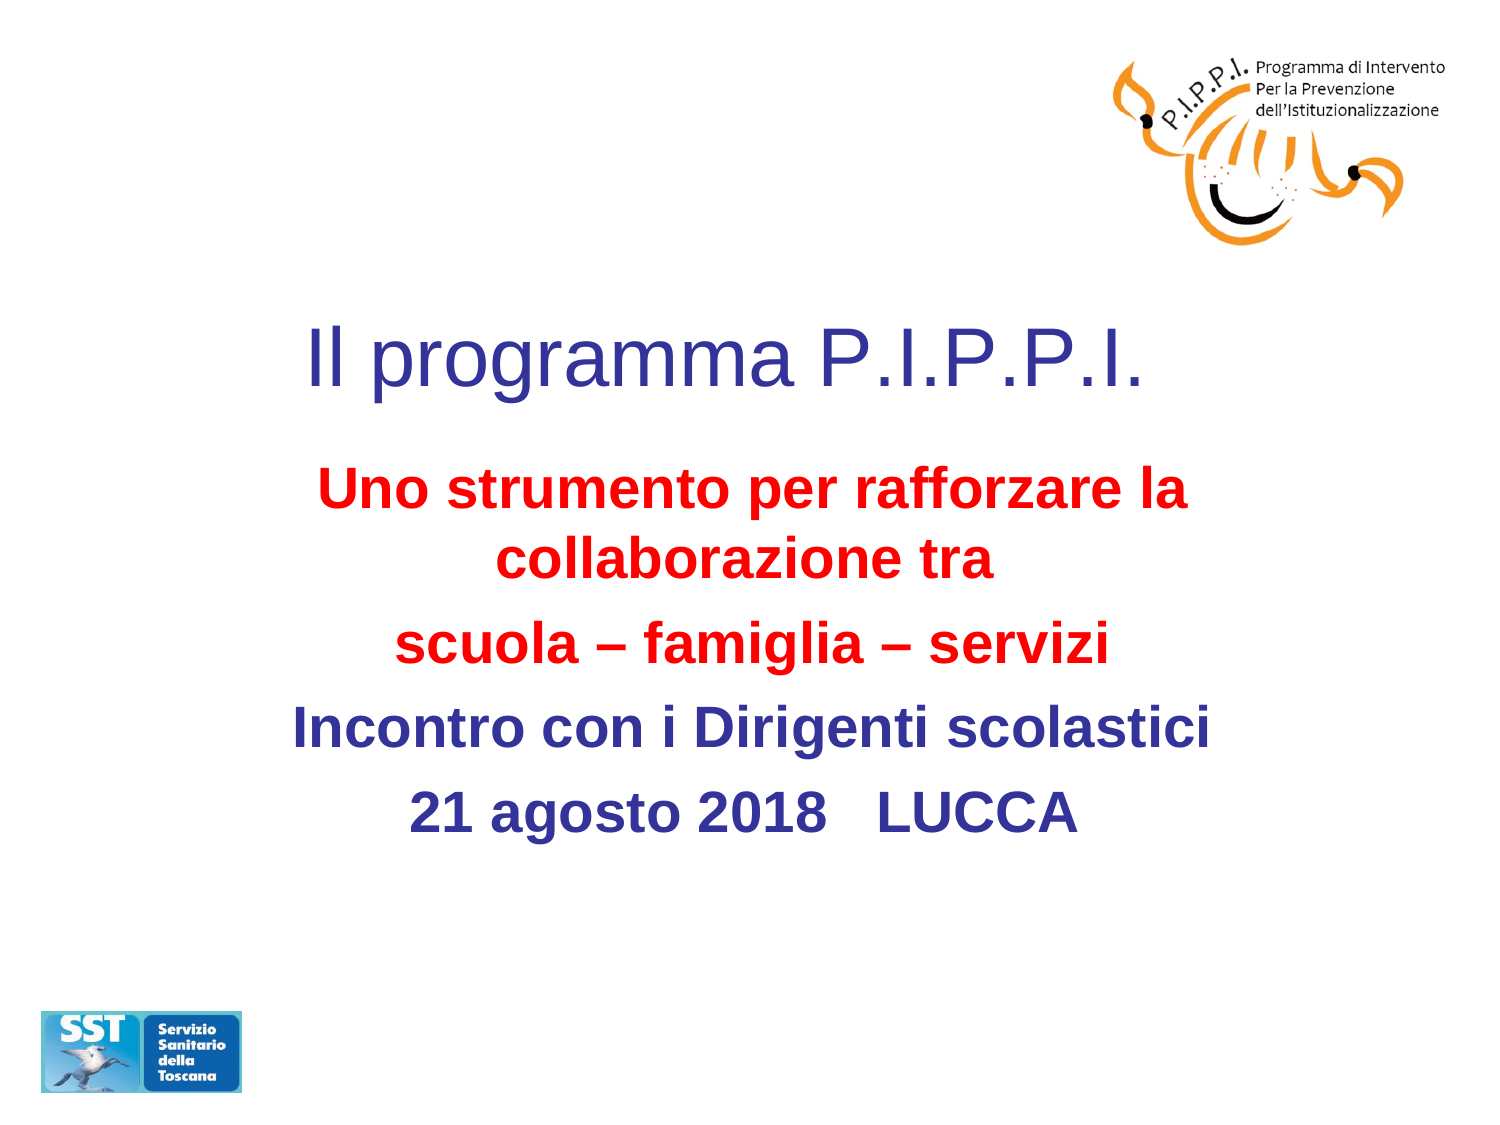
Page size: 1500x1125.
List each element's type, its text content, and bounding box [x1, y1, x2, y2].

picture [41, 1011, 242, 1093]
subtitle Uno strumento per rafforzare la collaborazione tra scuola – famiglia – servizi Incontro con i Dirigenti scolastici 21 agosto 2018 LUCCA [177, 551, 1329, 1125]
title Il programma P.I.P.P.I. [88, 255, 1364, 551]
picture [1104, 30, 1454, 281]
